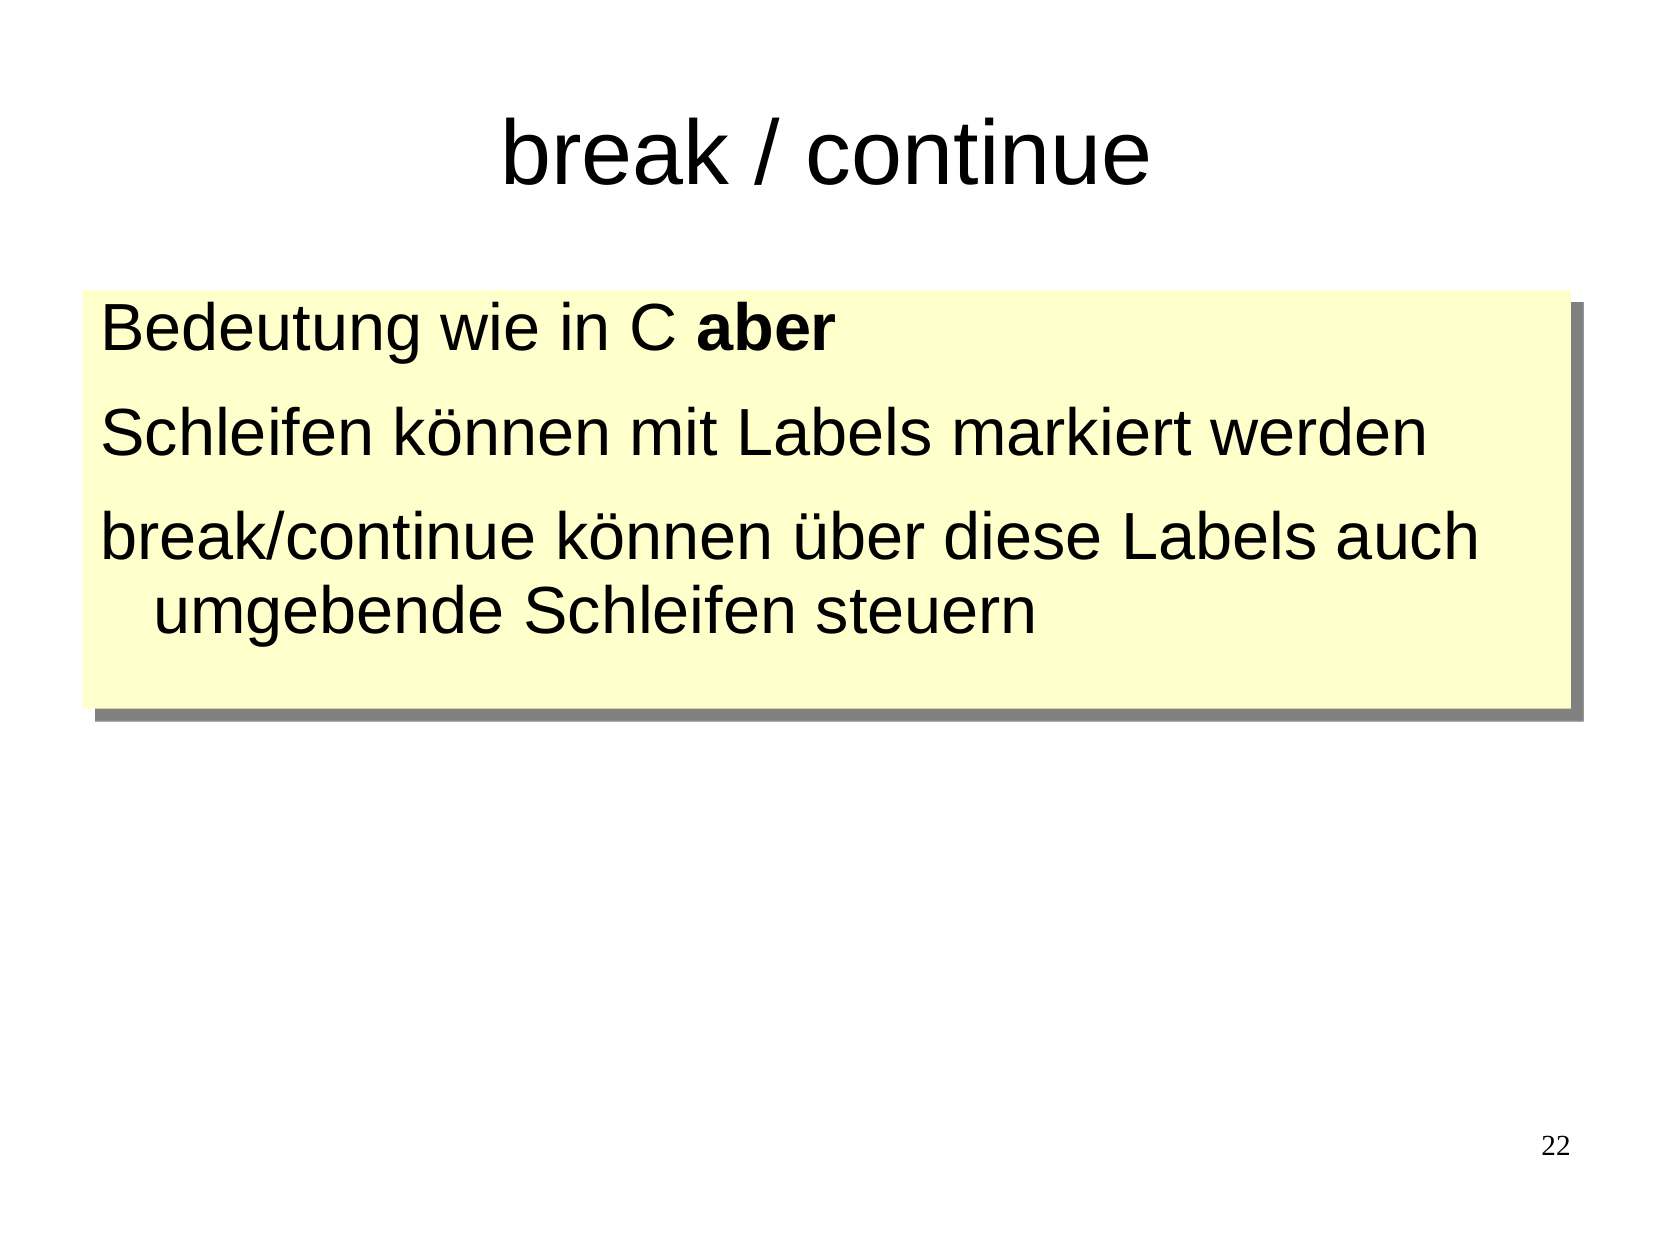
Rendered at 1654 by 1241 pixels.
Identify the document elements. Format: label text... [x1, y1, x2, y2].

title break / continue [82, 49, 1571, 257]
list Bedeutung wie in C aber Schleifen können mit Labels markiert werden break/continue können über diese Labels auch umgebende Schleifen steuern [82, 290, 1571, 709]
